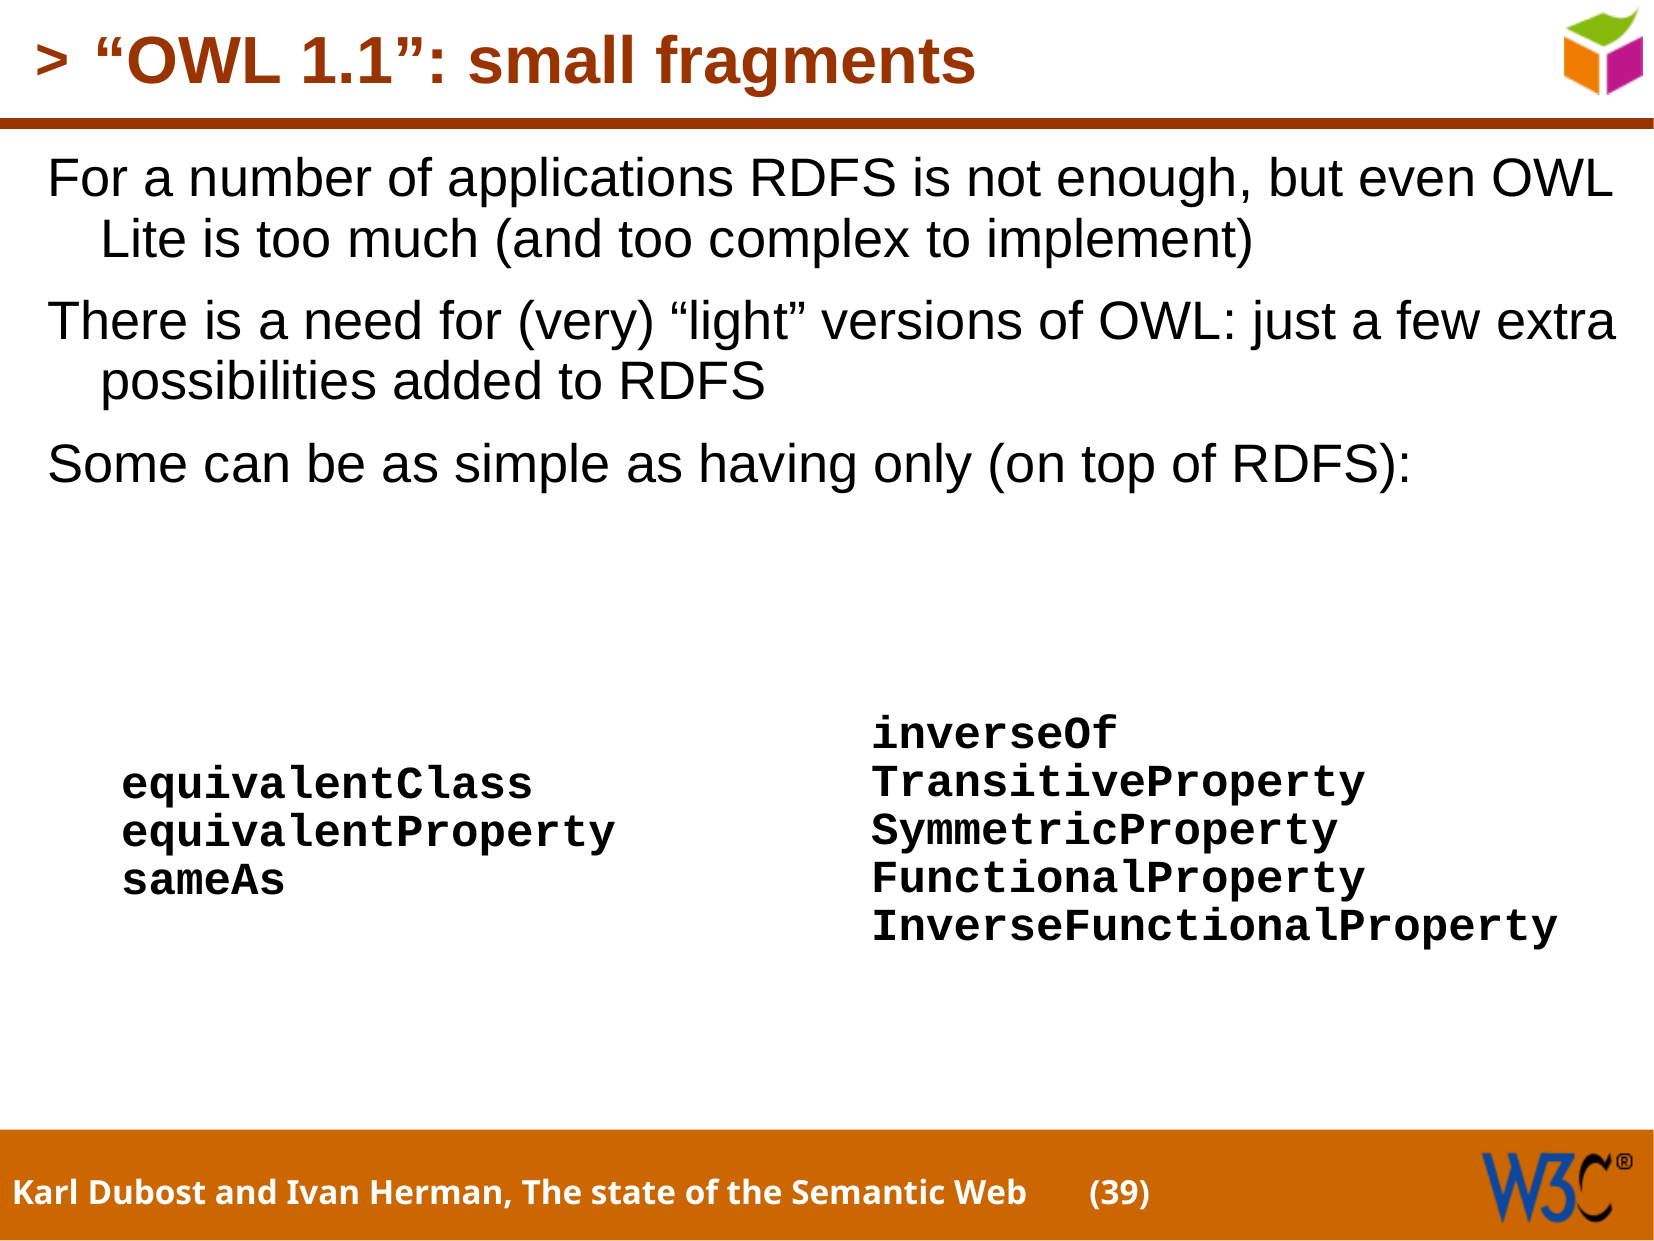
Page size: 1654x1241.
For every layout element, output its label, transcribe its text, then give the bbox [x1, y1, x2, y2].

list For a number of applications RDFS is not enough, but even OWL Lite is too much (and too complex to implement) There is a need for (very) “light” versions of OWL: just a few extra possibilities added to RDFS Some can be as simple as having only (on top of RDFS): [29, 147, 1624, 532]
text_box inverseOf TransitiveProperty SymmetricProperty FunctionalProperty InverseFunctionalProperty [856, 702, 1595, 999]
picture [1477, 1149, 1639, 1228]
title “OWL 1.1”: small fragments [93, 0, 1493, 119]
picture [1564, 5, 1643, 95]
text_box equivalentClass equivalentProperty sameAs [106, 753, 786, 928]
